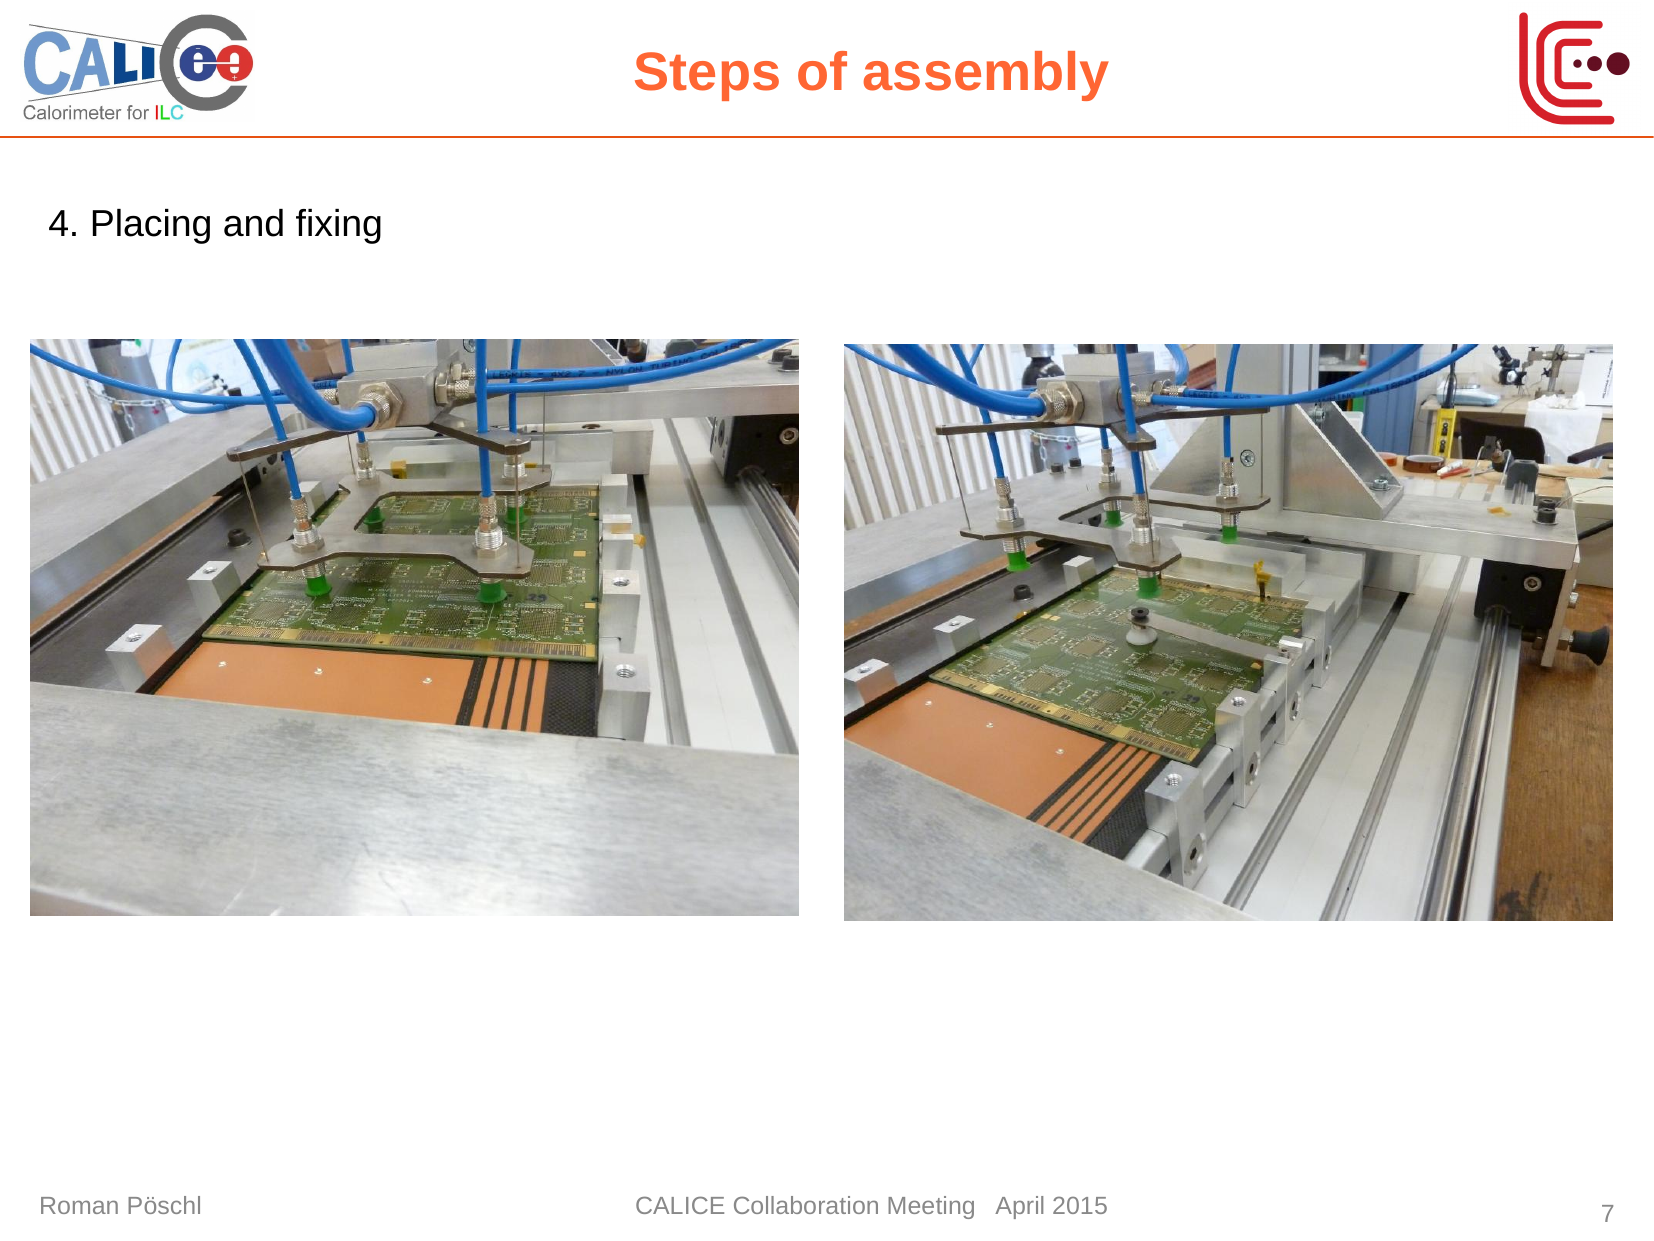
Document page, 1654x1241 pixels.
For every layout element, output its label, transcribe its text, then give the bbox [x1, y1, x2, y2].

text_box 4. Placing and fixing [33, 195, 400, 252]
picture [844, 344, 1613, 921]
picture [20, 10, 255, 122]
picture [1508, 2, 1641, 135]
title Steps of assembly [128, 29, 1617, 113]
picture [30, 339, 799, 916]
